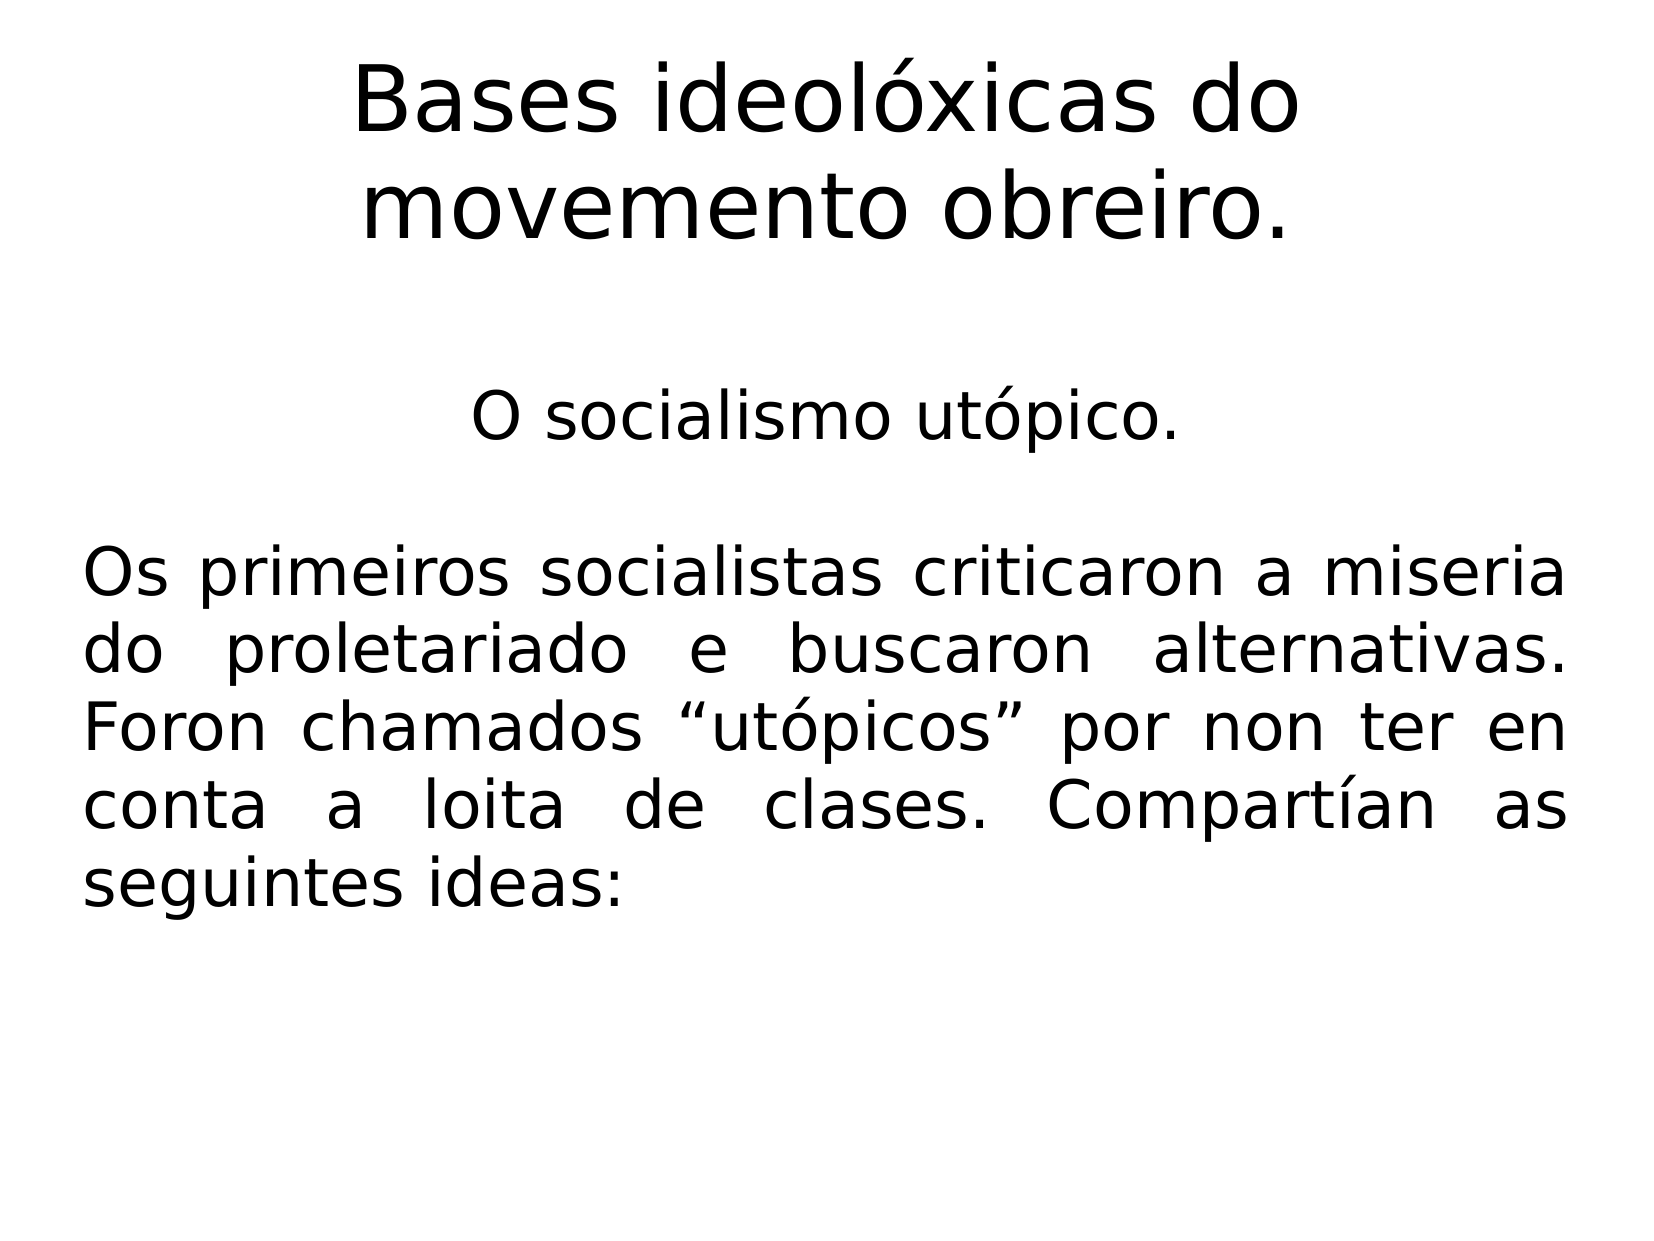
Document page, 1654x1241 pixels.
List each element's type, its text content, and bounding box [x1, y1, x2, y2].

subtitle O socialismo utópico. Os primeiros socialistas criticaron a miseria do proletariado e buscaron alternativas. Foron chamados “utópicos” por non ter en conta a loita de clases. Compartían as seguintes ideas: [82, 290, 1571, 1010]
title Bases ideolóxicas do movemento obreiro. [82, 45, 1571, 261]
